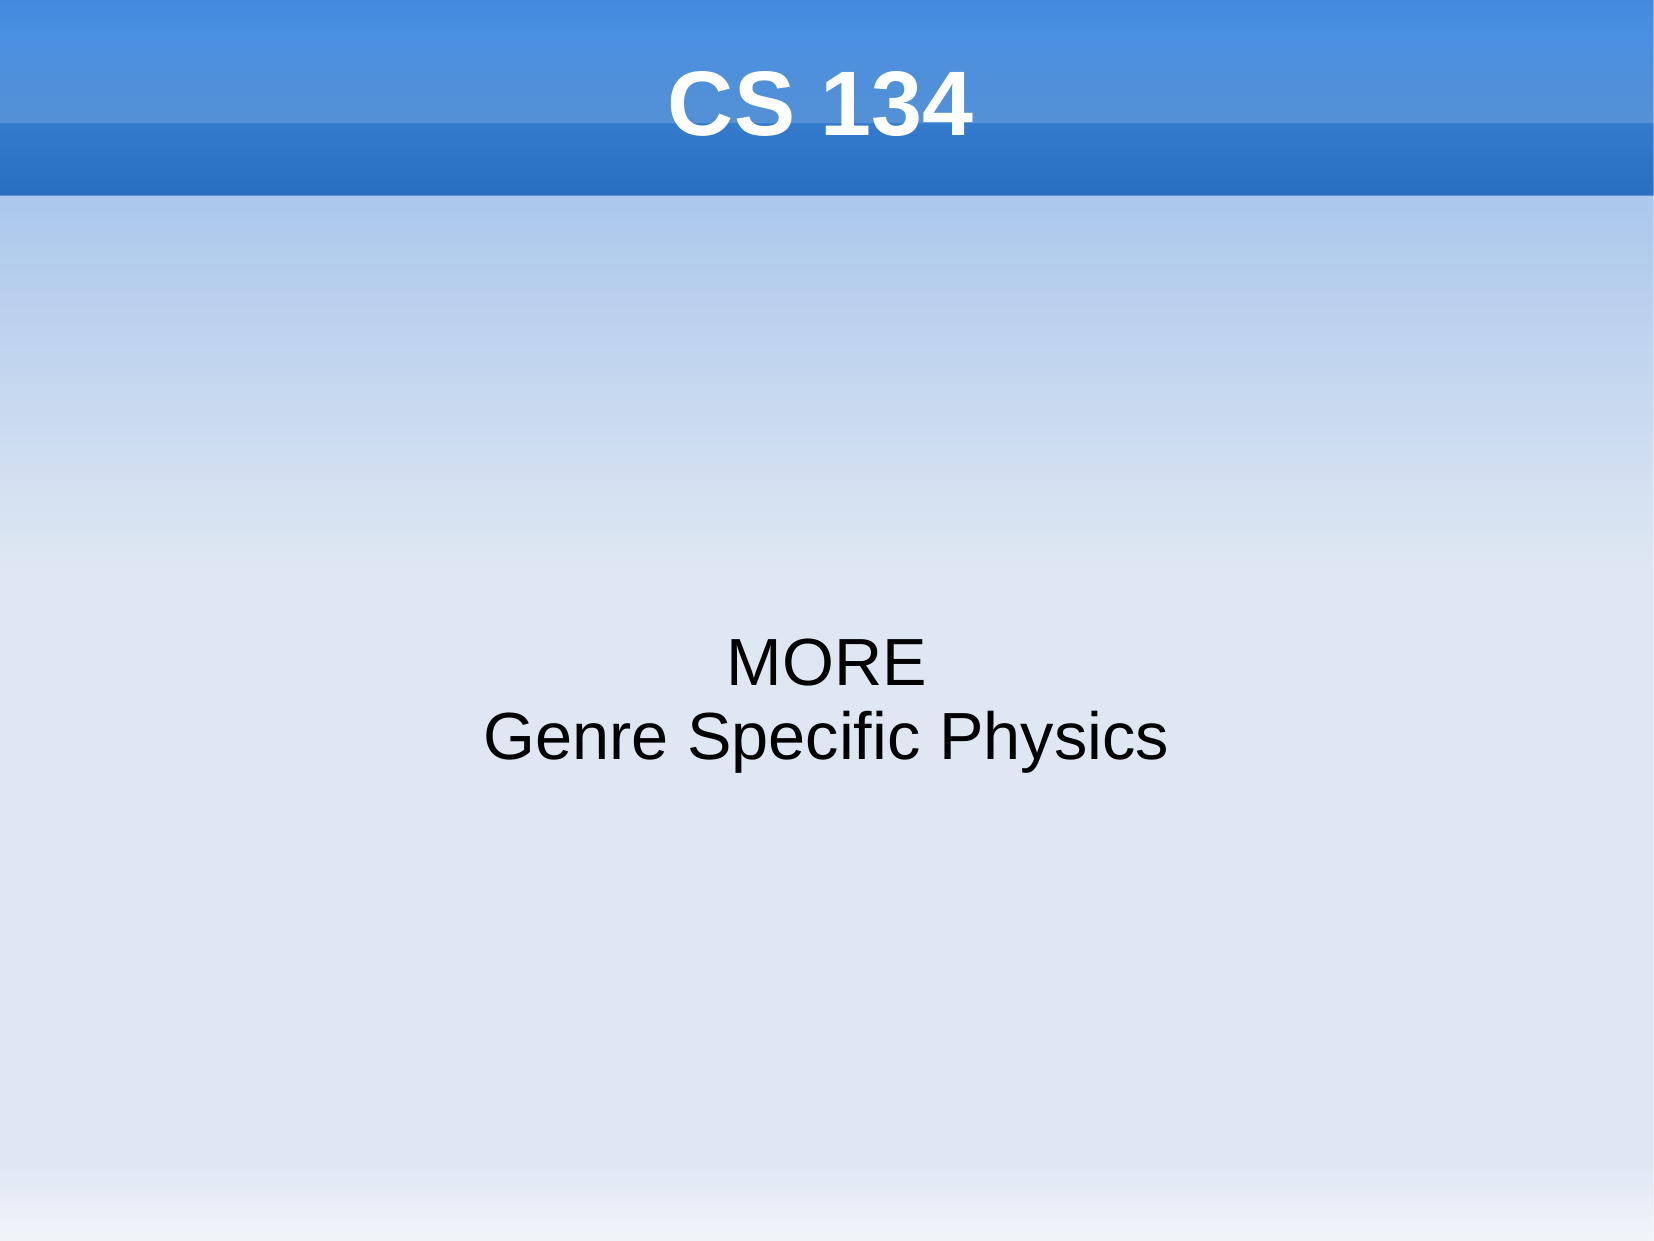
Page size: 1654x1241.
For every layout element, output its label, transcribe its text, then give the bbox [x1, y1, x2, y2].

picture [0, 0, 1654, 1241]
title CS 134 [76, 0, 1565, 208]
subtitle MORE Genre Specific Physics [82, 290, 1571, 1109]
